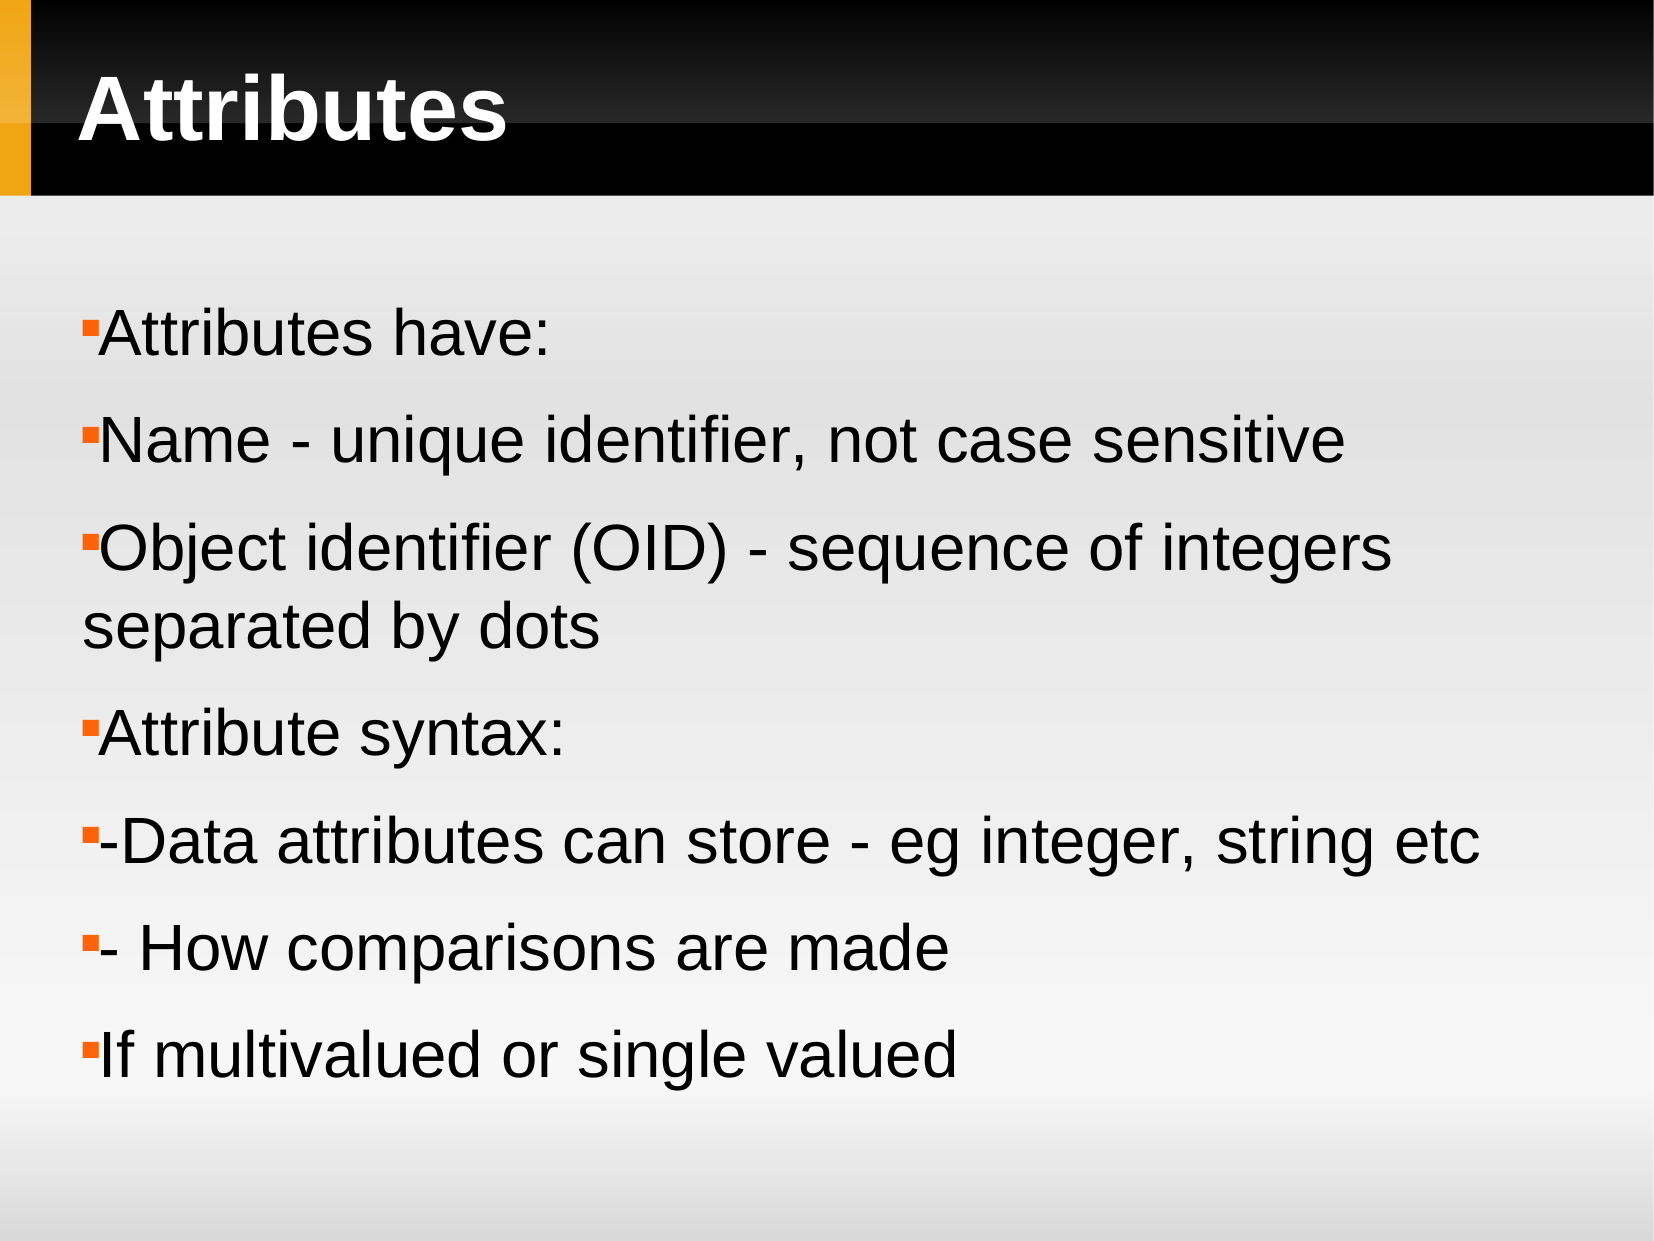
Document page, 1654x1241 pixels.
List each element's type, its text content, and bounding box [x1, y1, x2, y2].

list Attributes have: Name - unique identifier, not case sensitive Object identifier (OID) - sequence of integers separated by dots Attribute syntax: -Data attributes can store - eg integer, string etc - How comparisons are made If multivalued or single valued [82, 290, 1571, 1094]
title Attributes [76, 7, 1565, 200]
